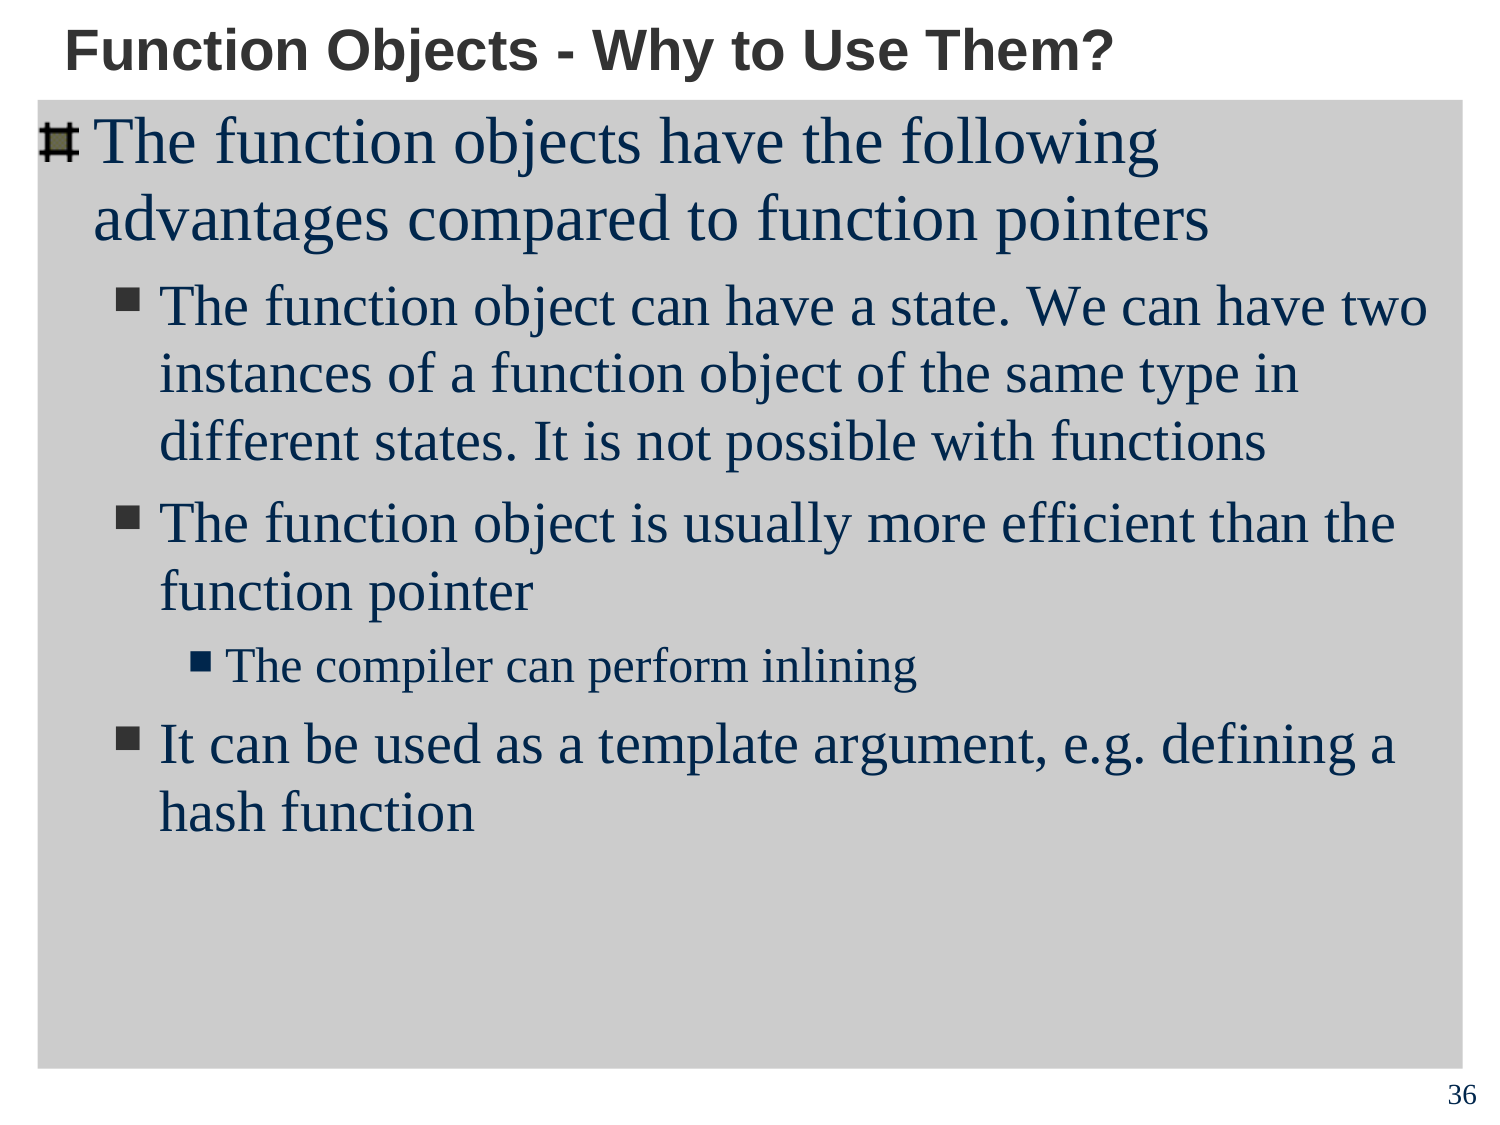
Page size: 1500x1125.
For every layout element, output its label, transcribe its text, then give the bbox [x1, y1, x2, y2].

list The function objects have the following advantages compared to function pointers The function object can have a state. We can have two instances of a function object of the same type in different states. It is not possible with functions The function object is usually more efficient than the function pointer The compiler can perform inlining It can be used as a template argument, e.g. defining a hash function [37, 99, 1463, 1069]
title Function Objects - Why to Use Them? [50, 0, 1450, 91]
